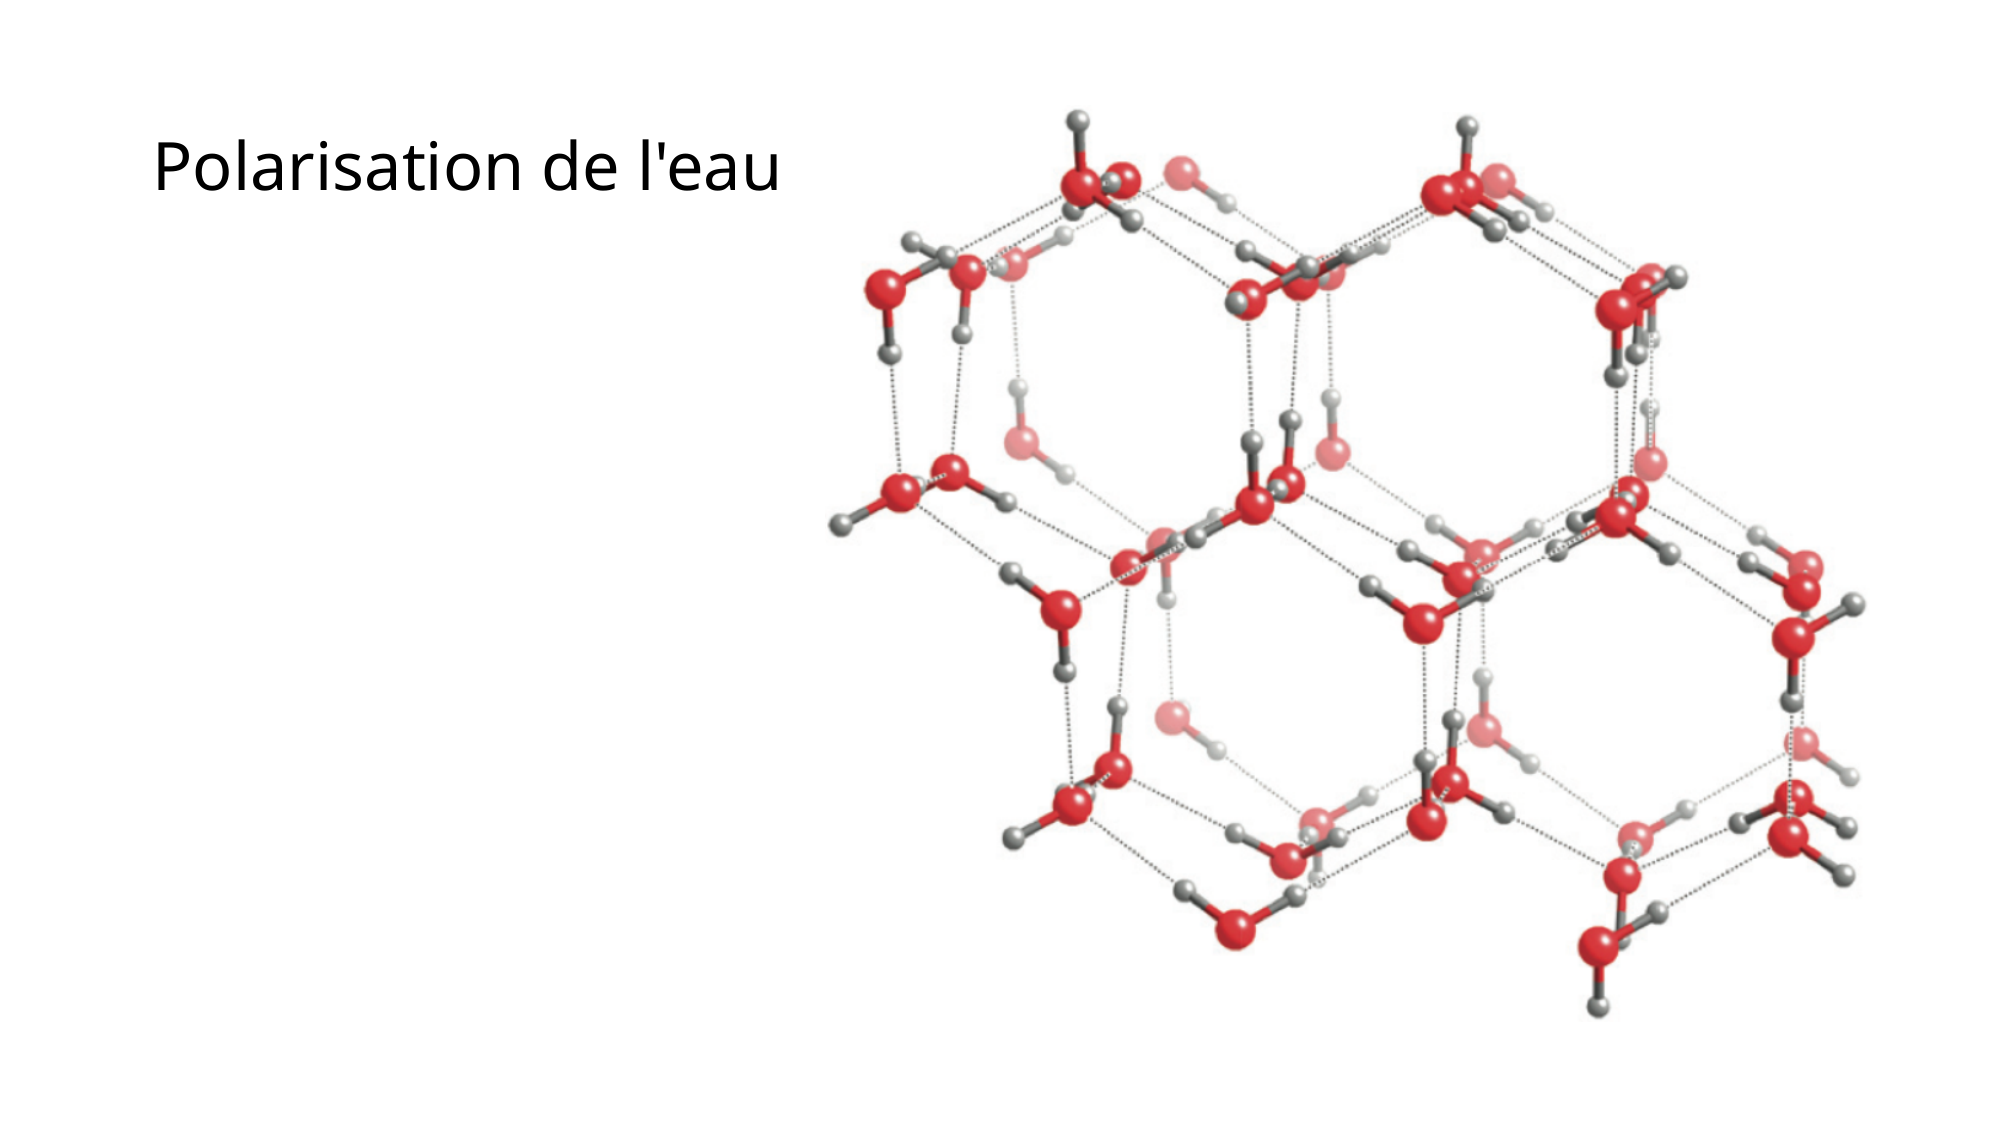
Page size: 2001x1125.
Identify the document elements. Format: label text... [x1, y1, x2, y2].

picture [825, 105, 1870, 1022]
title Polarisation de l'eau [137, 59, 1863, 278]
